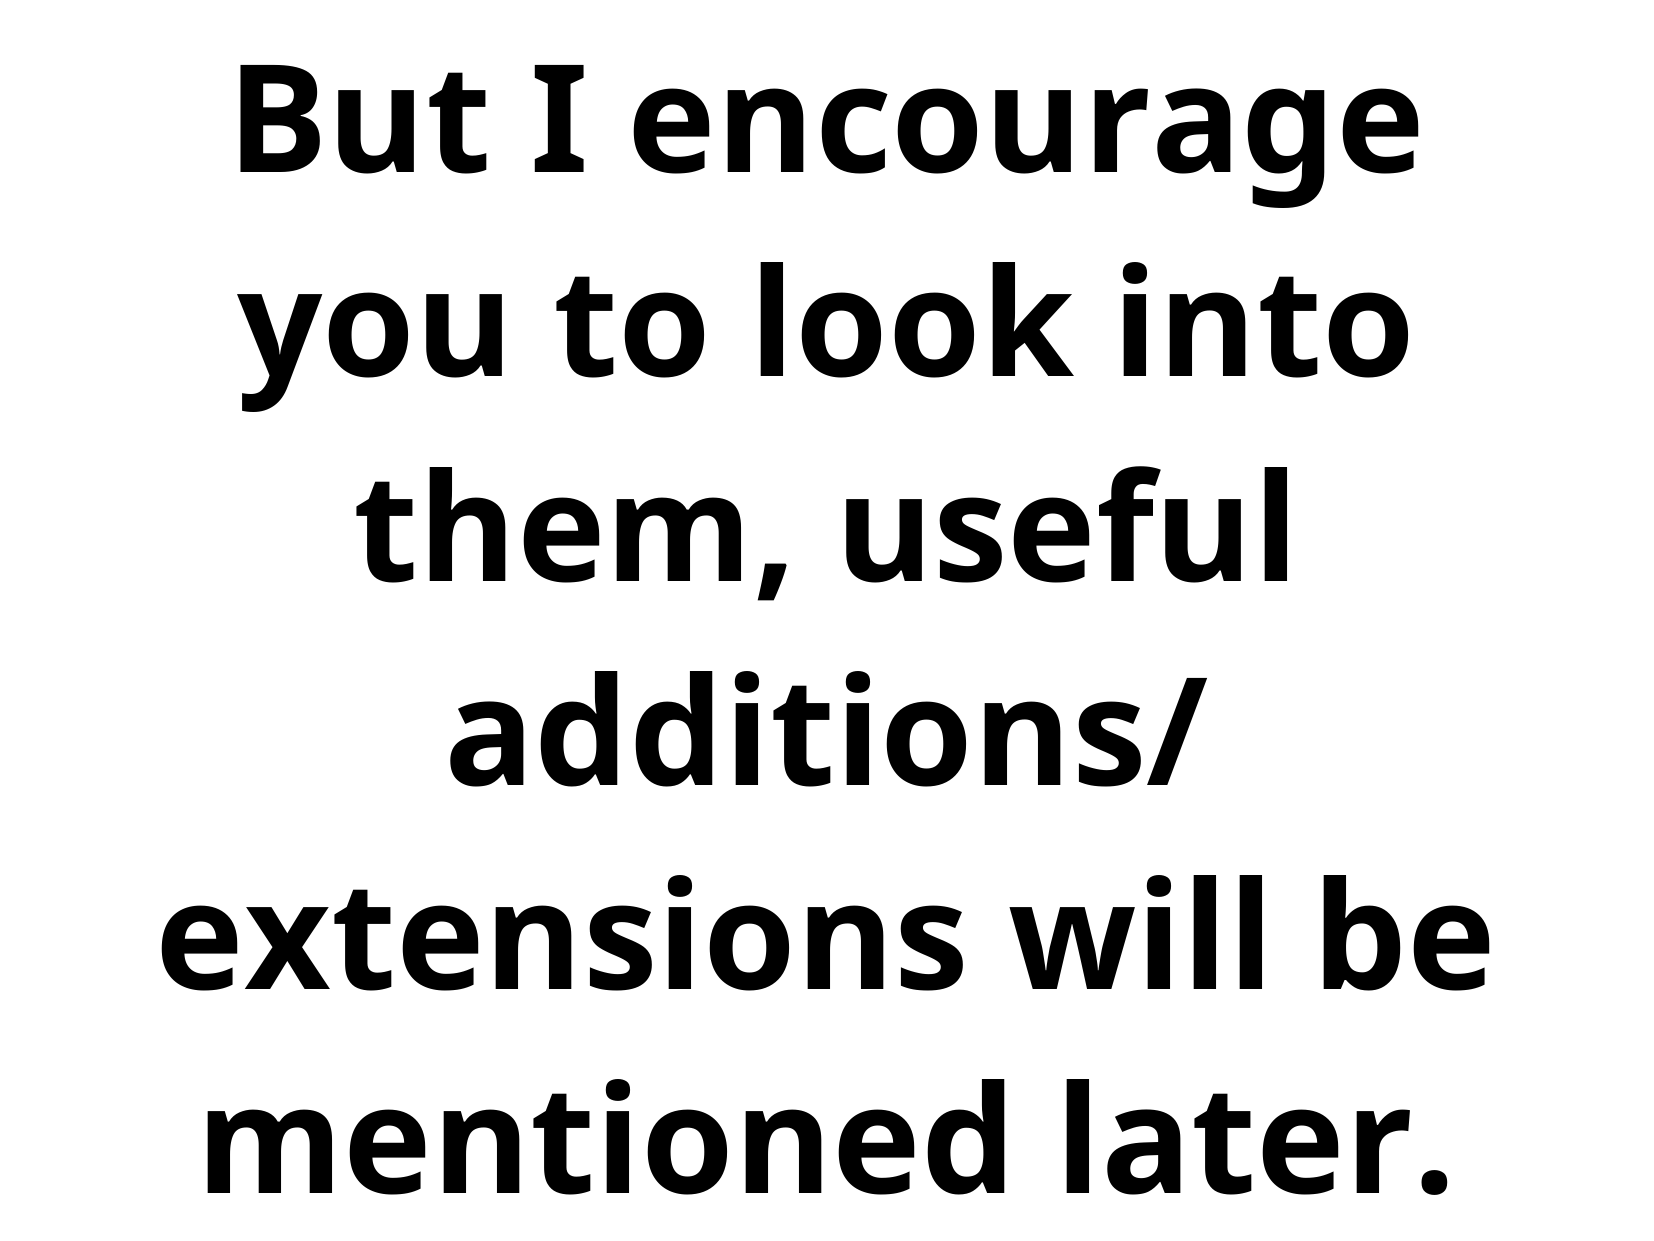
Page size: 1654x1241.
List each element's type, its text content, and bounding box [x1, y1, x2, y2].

title But I encourage you to look into them, useful additions/ extensions will be mentioned later. [82, 49, 1571, 1201]
